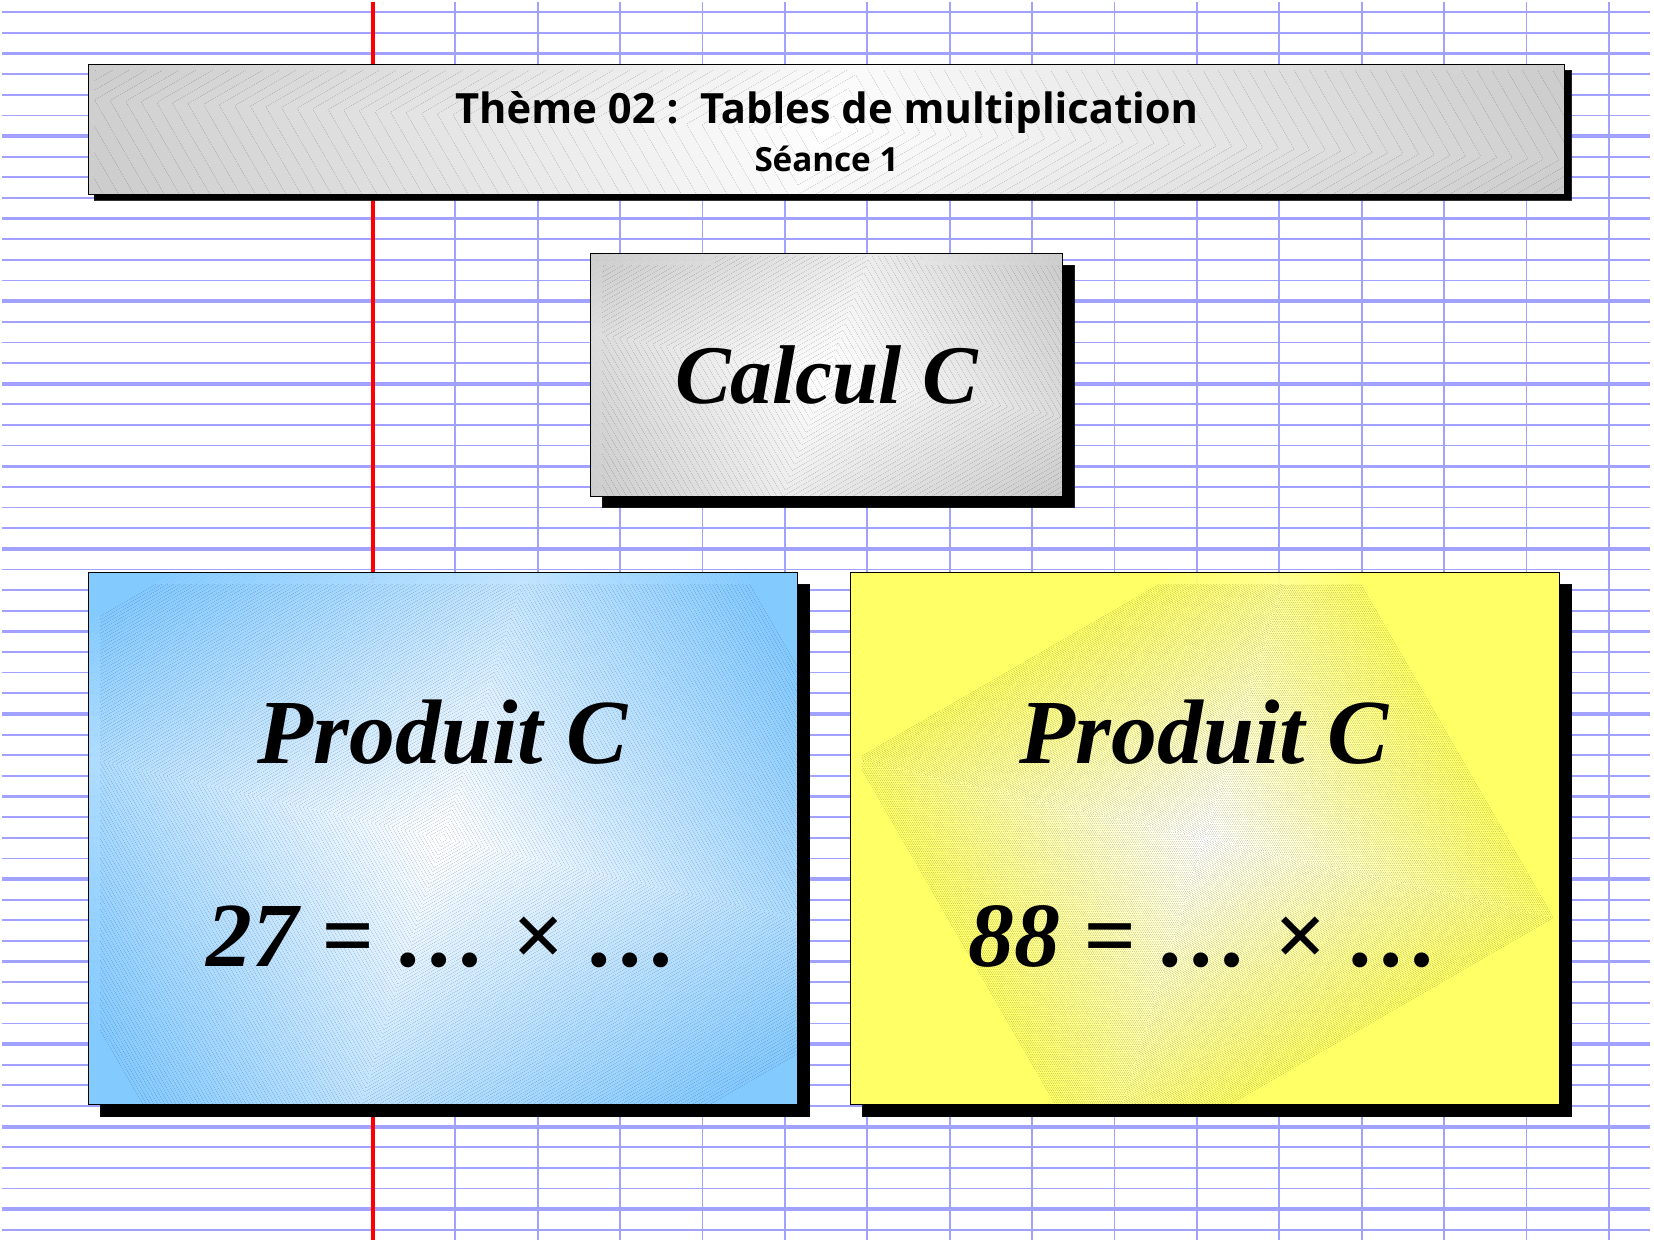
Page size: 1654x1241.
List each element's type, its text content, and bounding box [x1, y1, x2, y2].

text_box Calcul C [590, 253, 1063, 497]
text_box Produit C 27 = … × … [88, 572, 798, 1105]
text_box Produit C 88 = … × … [850, 572, 1560, 1105]
text_box Thème 02 : Tables de multiplication Séance 1 [88, 64, 1565, 195]
picture [0, 0, 1654, 1241]
